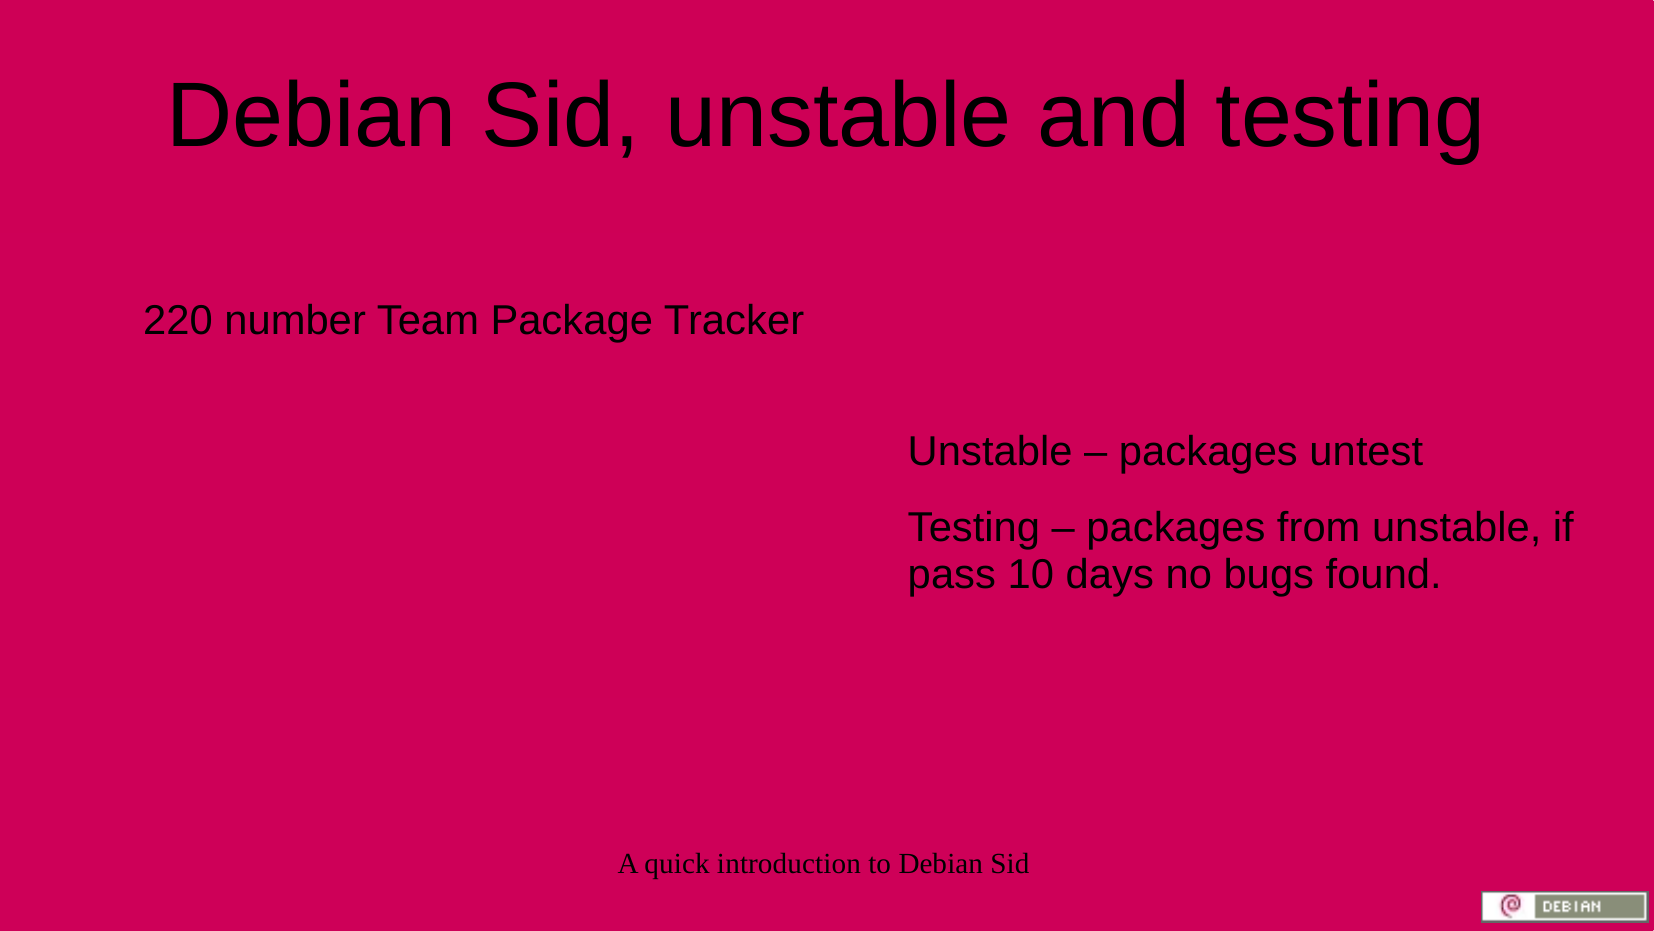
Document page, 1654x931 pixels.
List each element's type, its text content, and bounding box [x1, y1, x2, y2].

title Debian Sid, unstable and testing [82, 37, 1571, 193]
list Unstable – packages untest Testing – packages from unstable, if pass 10 days no bugs found. [836, 351, 1624, 838]
picture [1481, 891, 1649, 923]
list 220 number Team Package Tracker [72, 220, 860, 707]
